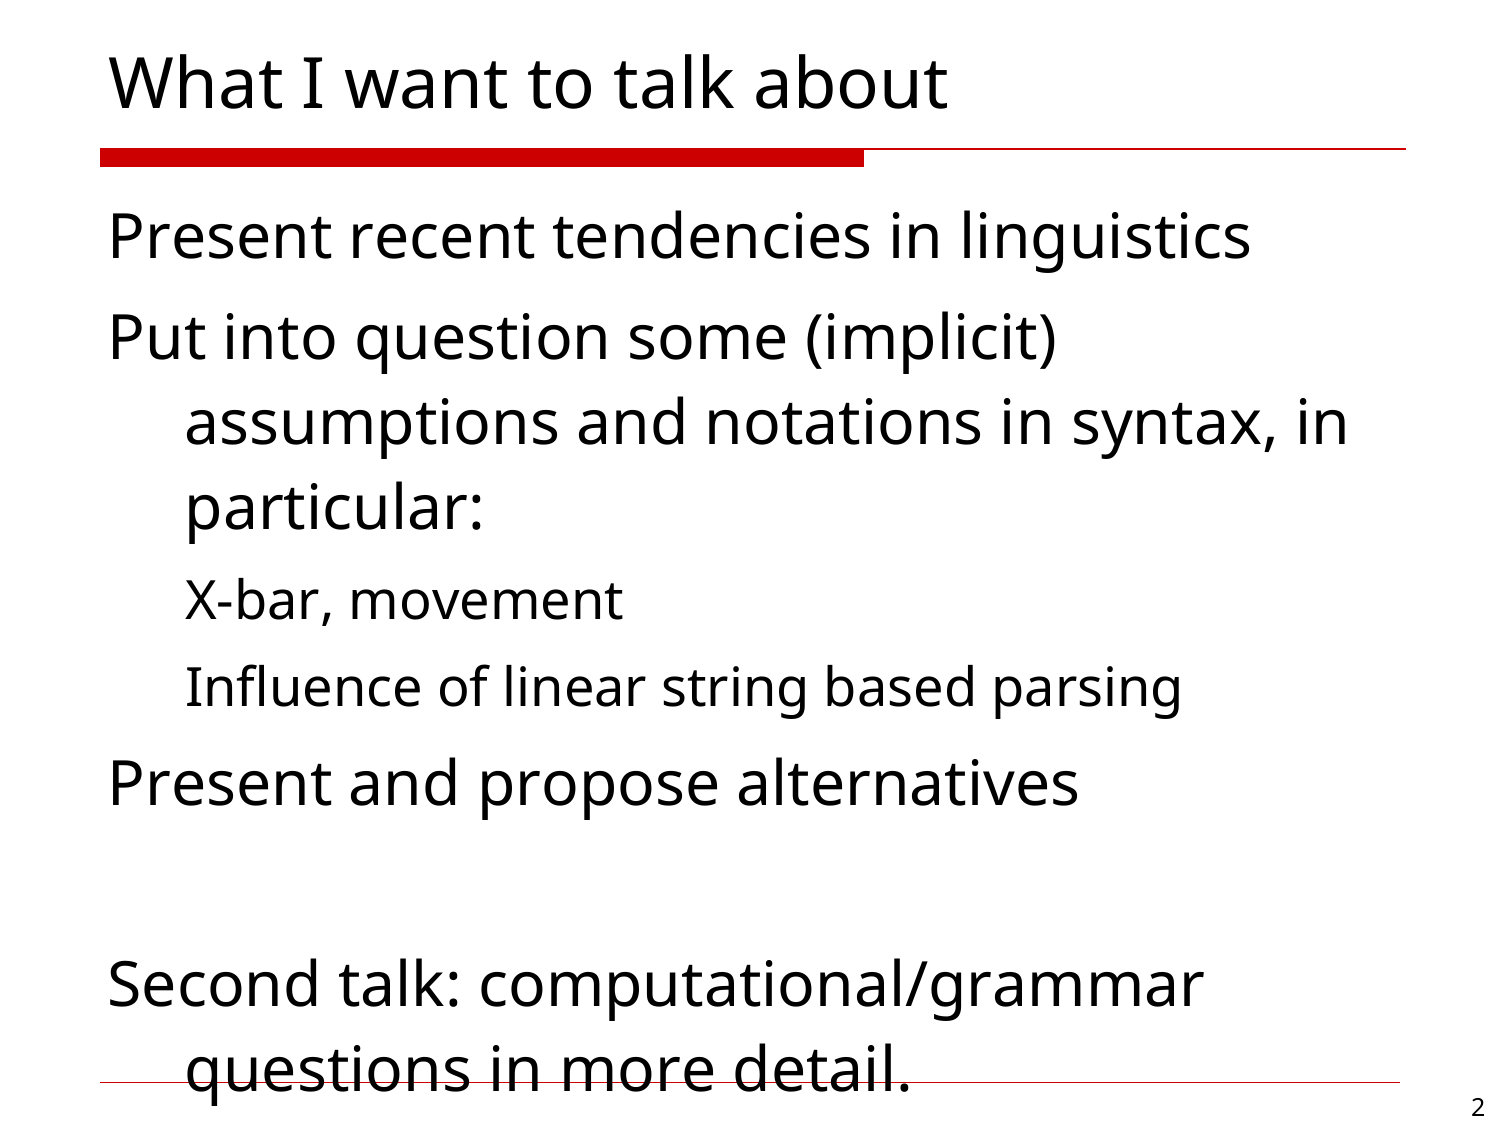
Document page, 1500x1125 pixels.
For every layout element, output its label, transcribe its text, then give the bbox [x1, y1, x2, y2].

title What I want to talk about [94, 36, 1407, 138]
list Present recent tendencies in linguistics Put into question some (implicit) assumptions and notations in syntax, in particular: X-bar, movement Influence of linear string based parsing Present and propose alternatives Second talk: computational/grammar questions in more detail. [92, 184, 1406, 988]
